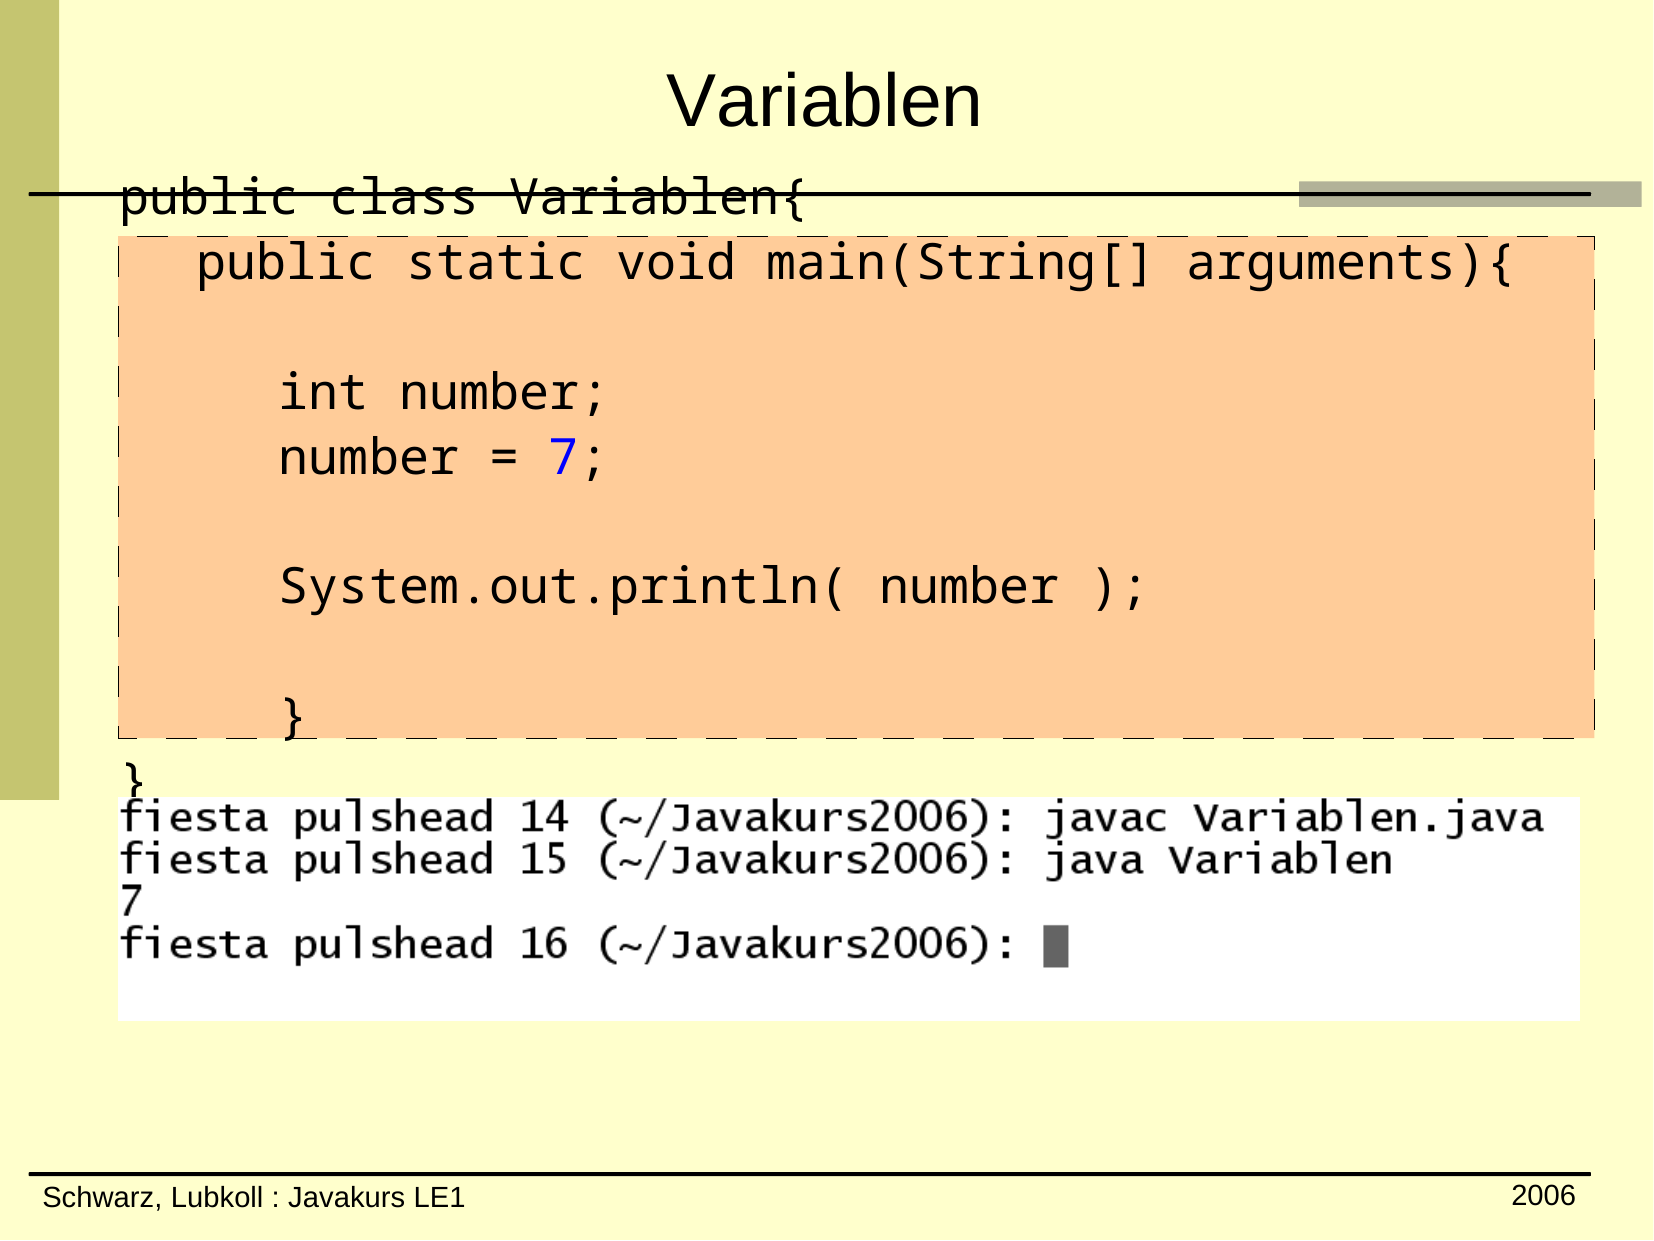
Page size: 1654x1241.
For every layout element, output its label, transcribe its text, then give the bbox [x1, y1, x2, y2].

title Variablen [119, 19, 1532, 188]
picture [118, 797, 1580, 1021]
text_box public class Variablen{ public static void main(String[] arguments){ int number; number = 7; System.out.println( number ); } } [118, 236, 1595, 739]
